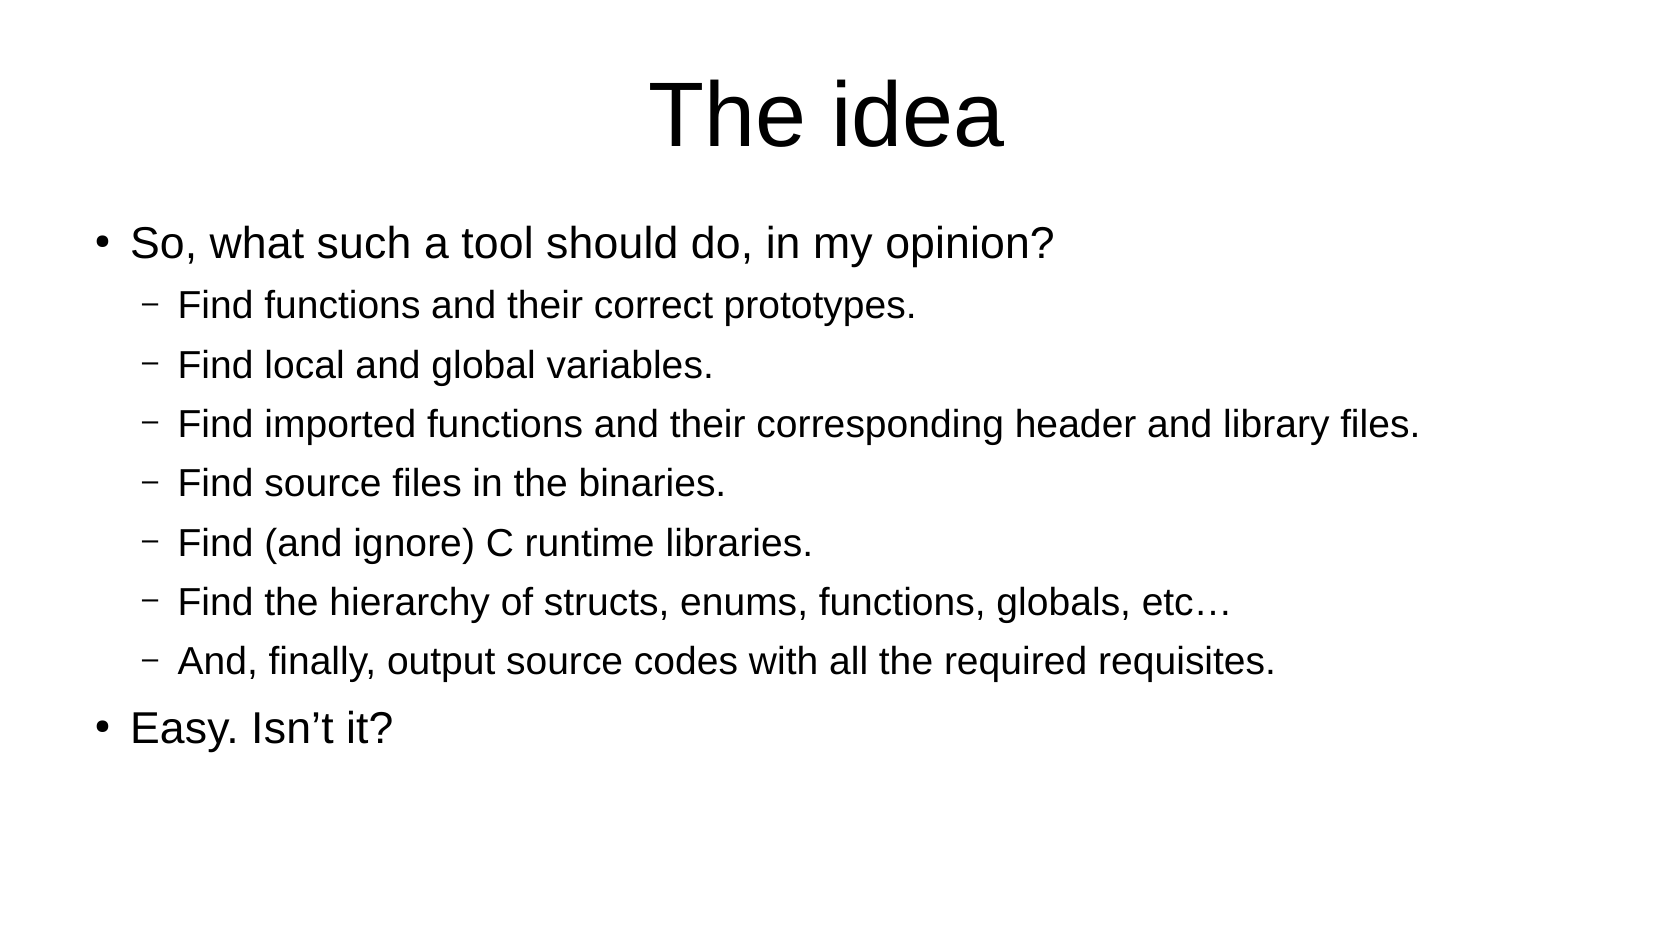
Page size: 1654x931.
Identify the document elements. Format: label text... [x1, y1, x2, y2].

title The idea [82, 37, 1571, 193]
list So, what such a tool should do, in my opinion? Find functions and their correct prototypes. Find local and global variables. Find imported functions and their corresponding header and library files. Find source files in the binaries. Find (and ignore) C runtime libraries. Find the hierarchy of structs, enums, functions, globals, etc… And, finally, output source codes with all the required requisites. Easy. Isn’t it? [82, 217, 1571, 758]
